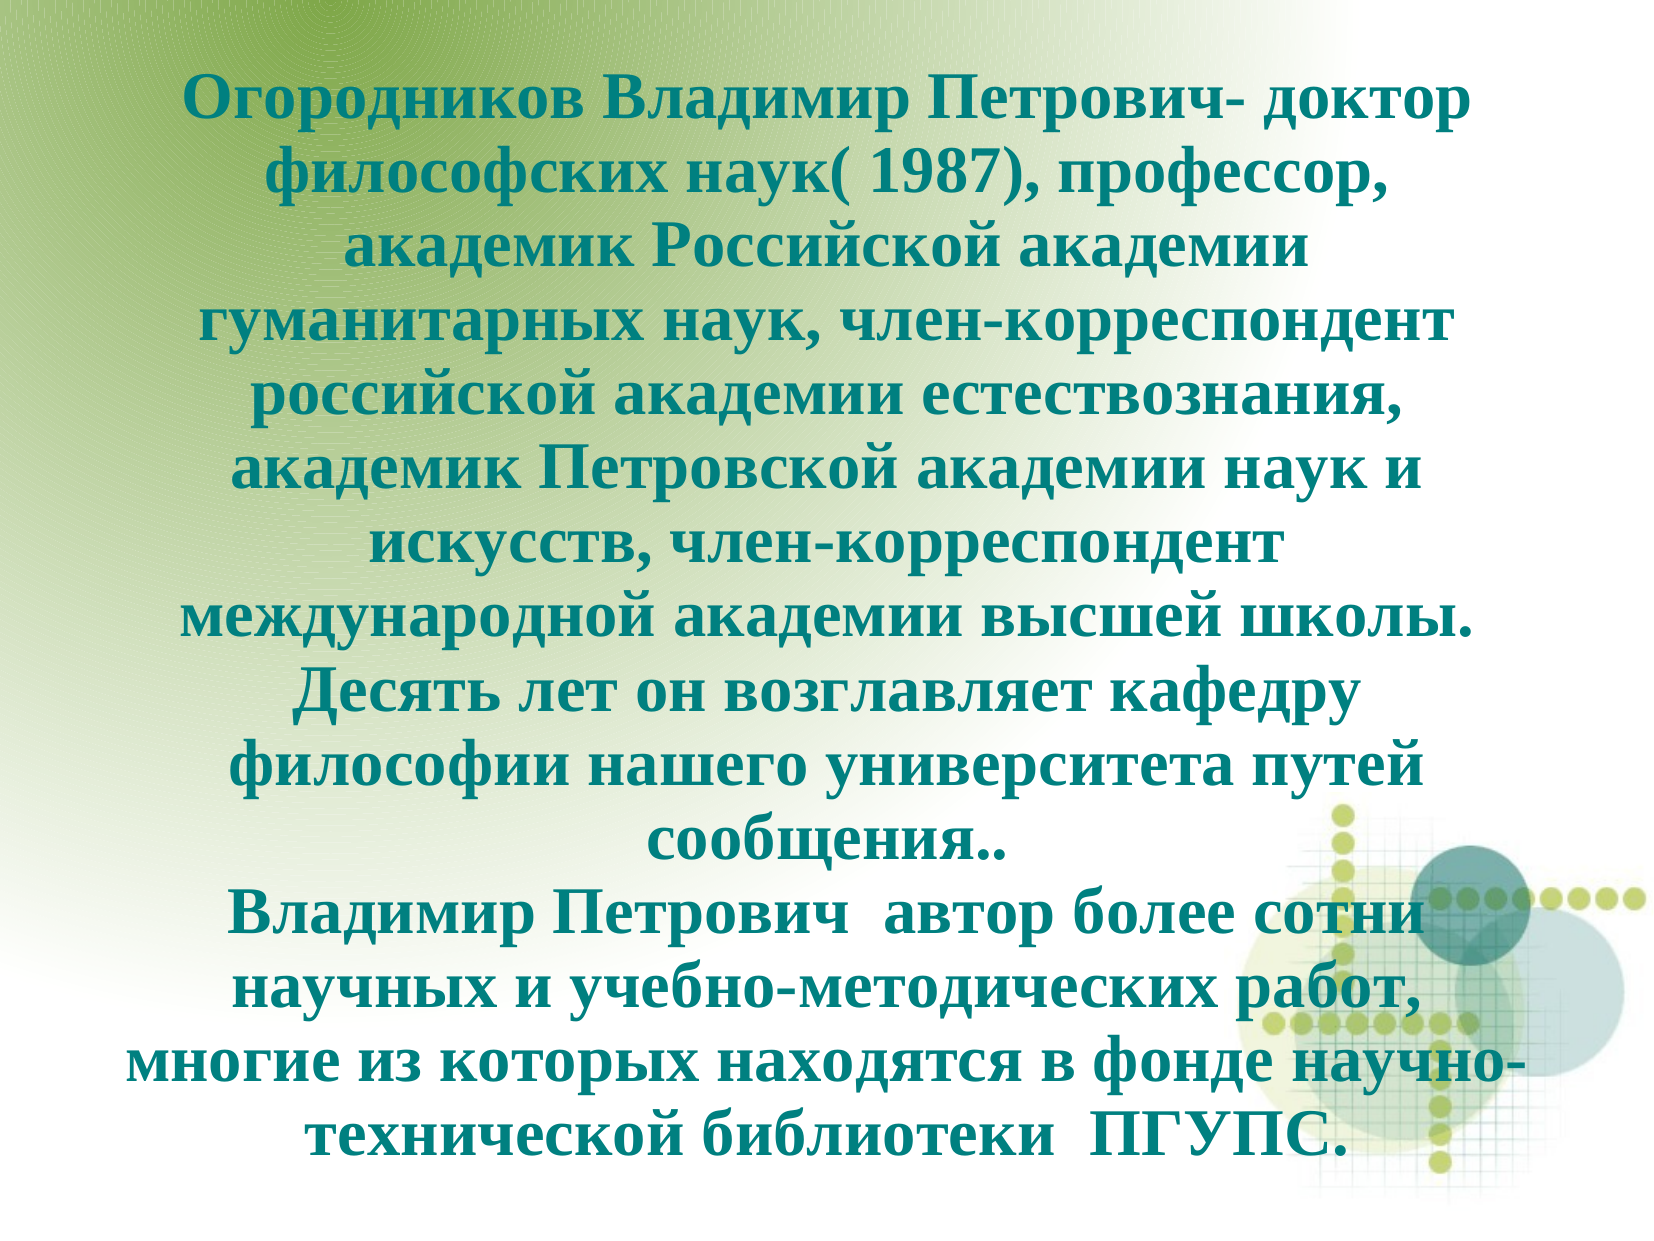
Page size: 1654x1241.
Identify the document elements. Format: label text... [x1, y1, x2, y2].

picture [1224, 792, 1654, 1211]
subtitle Огородников Владимир Петрович- доктор философских наук( 1987), профессор, академик Российской академии гуманитарных наук, член-корреспондент российской академии естествознания, академик Петровской академии наук и искусств, член-корреспондент международной академии высшей школы. Десять лет он возглавляет кафедру философии нашего университета путей сообщения.. Владимир Петрович автор более сотни научных и учебно-методических работ, многие из которых находятся в фонде научно-технической библиотеки ПГУПС. [121, 58, 1534, 1170]
